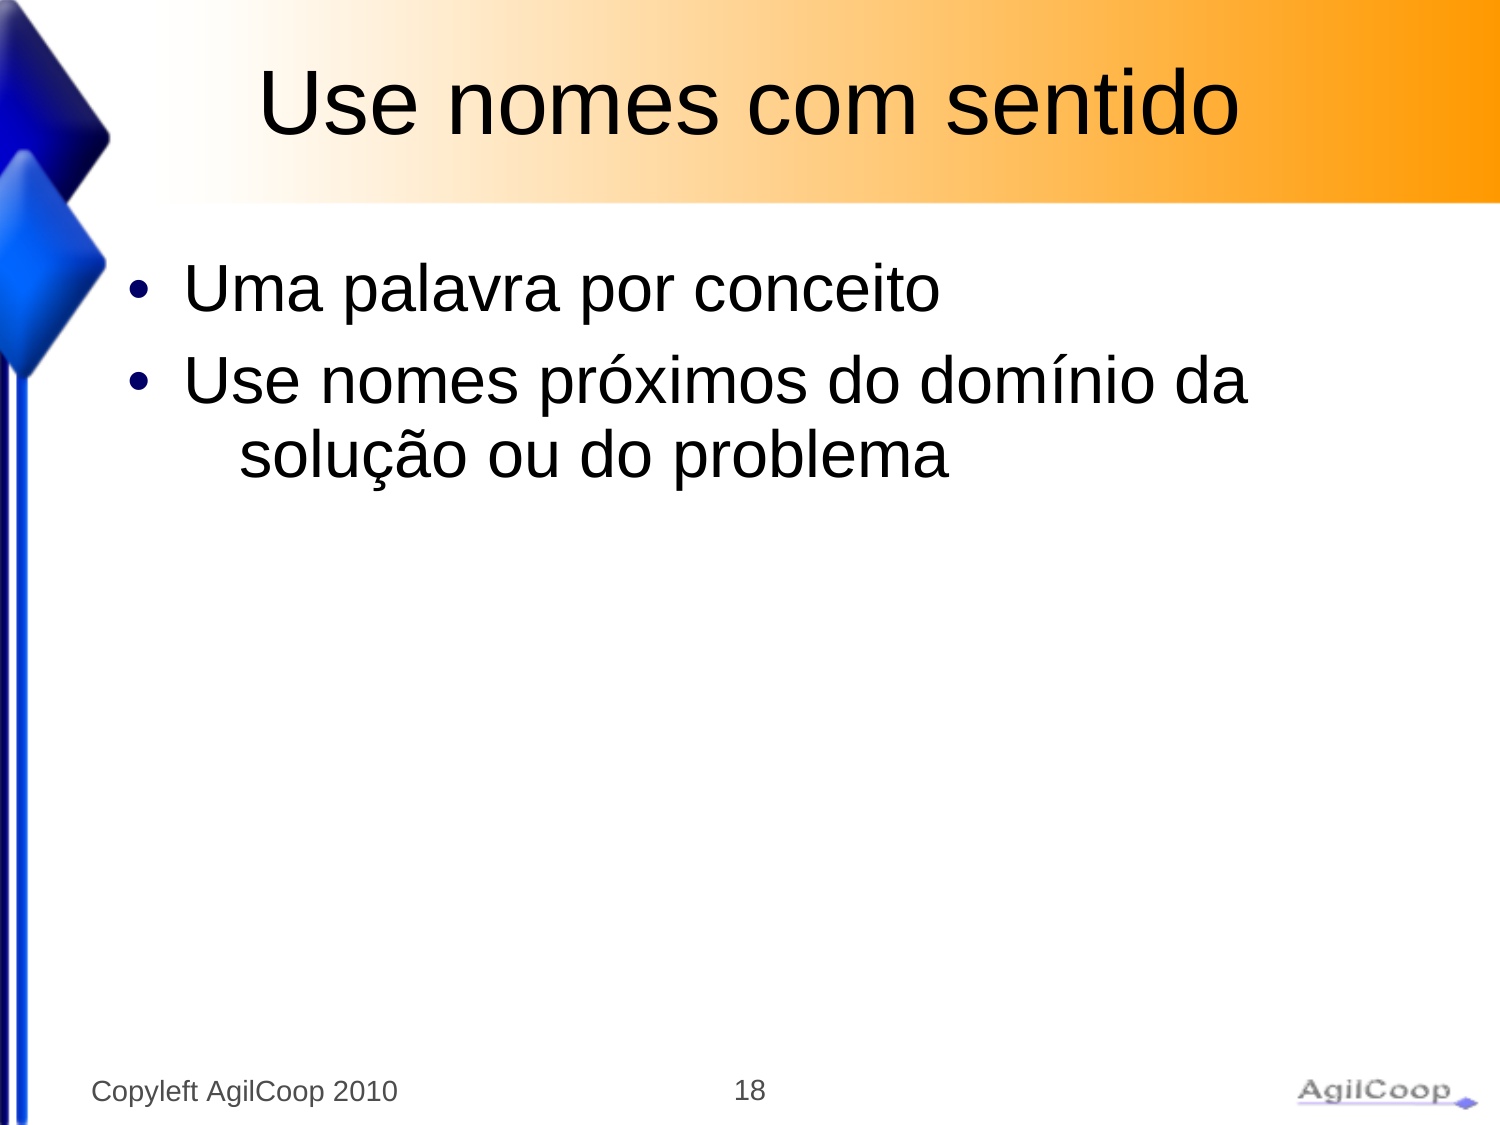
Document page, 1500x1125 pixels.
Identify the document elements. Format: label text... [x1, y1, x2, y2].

list Uma palavra por conceito Use nomes próximos do domínio da solução ou do problema [112, 243, 1426, 1006]
title Use nomes com sentido [75, 8, 1426, 197]
picture [0, 0, 1500, 1125]
